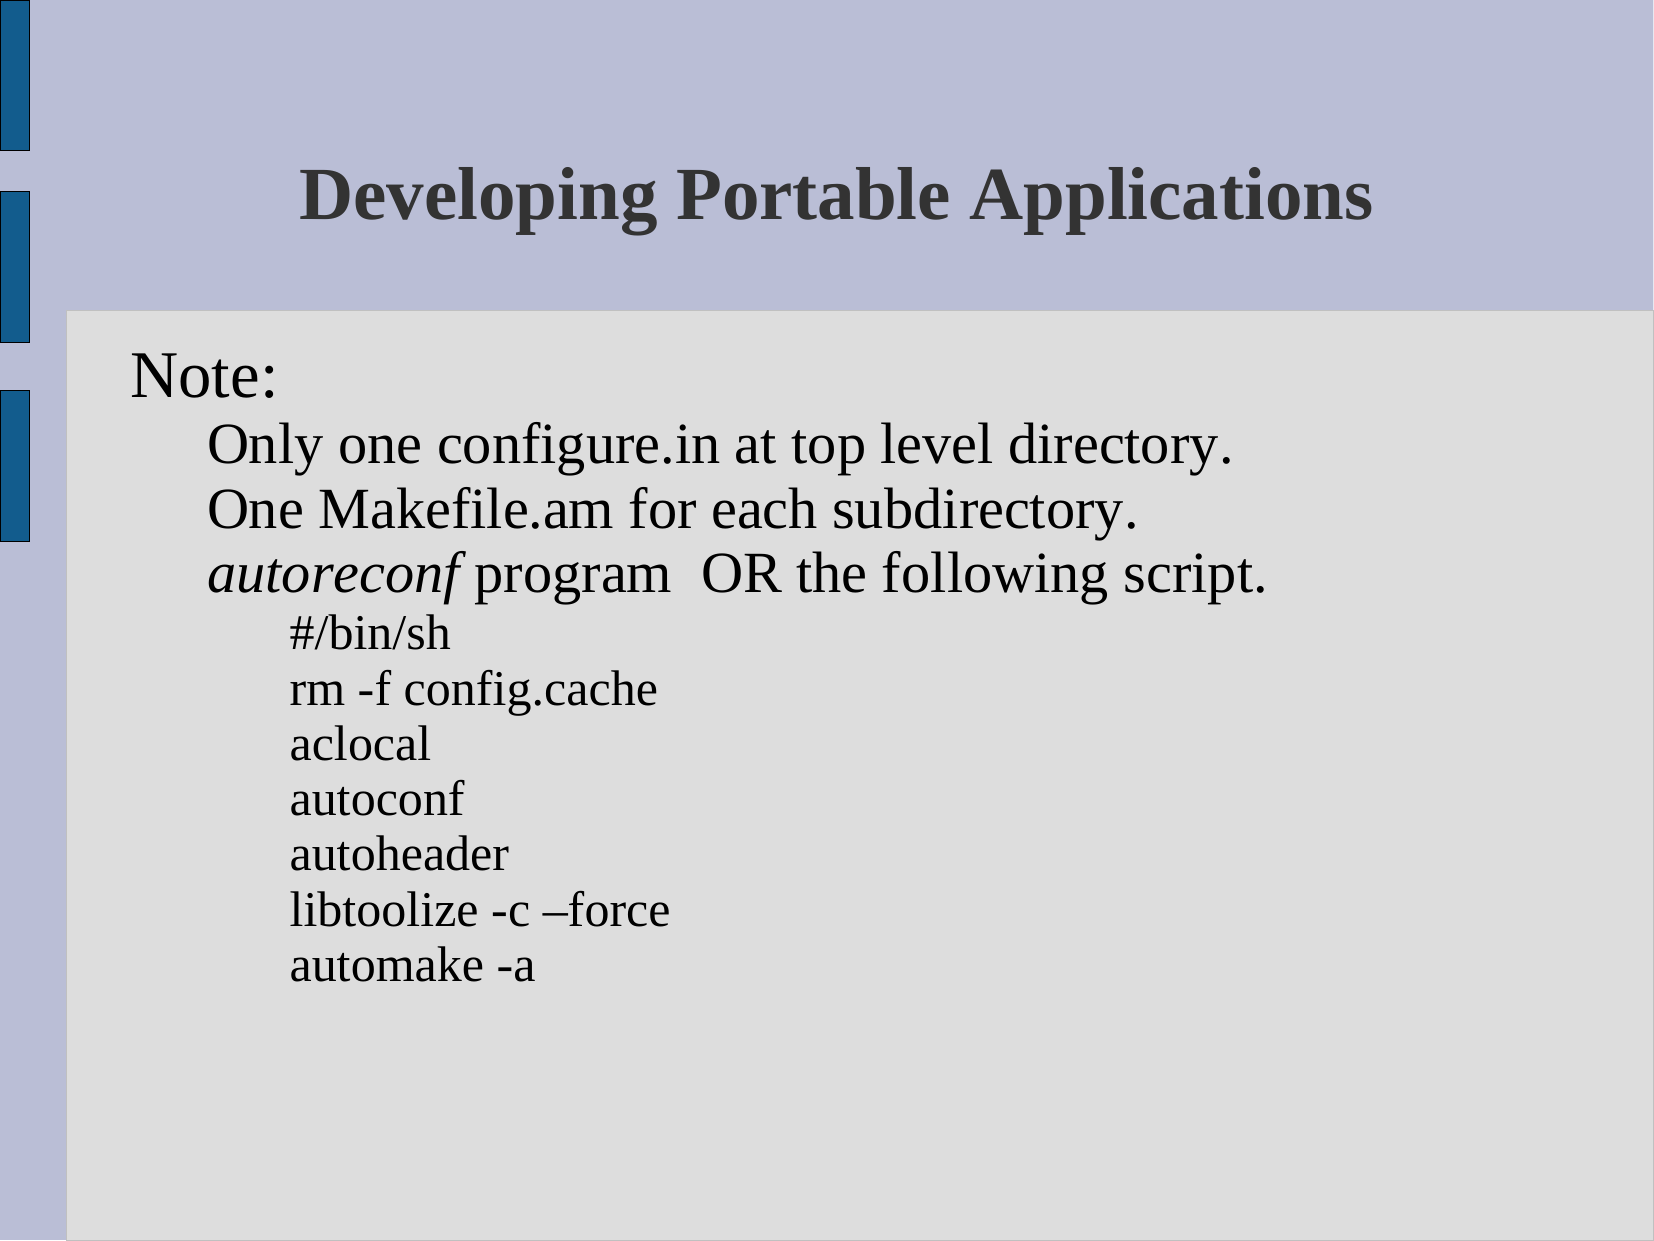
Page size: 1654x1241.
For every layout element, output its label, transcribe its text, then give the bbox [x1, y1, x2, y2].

title Developing Portable Applications [121, 91, 1534, 299]
list Note: Only one configure.in at top level directory. One Makefile.am for each subdirectory. autoreconf program OR the following script. #/bin/sh rm -f config.cache aclocal autoconf autoheader libtoolize -c –force automake -a [112, 337, 1552, 1228]
